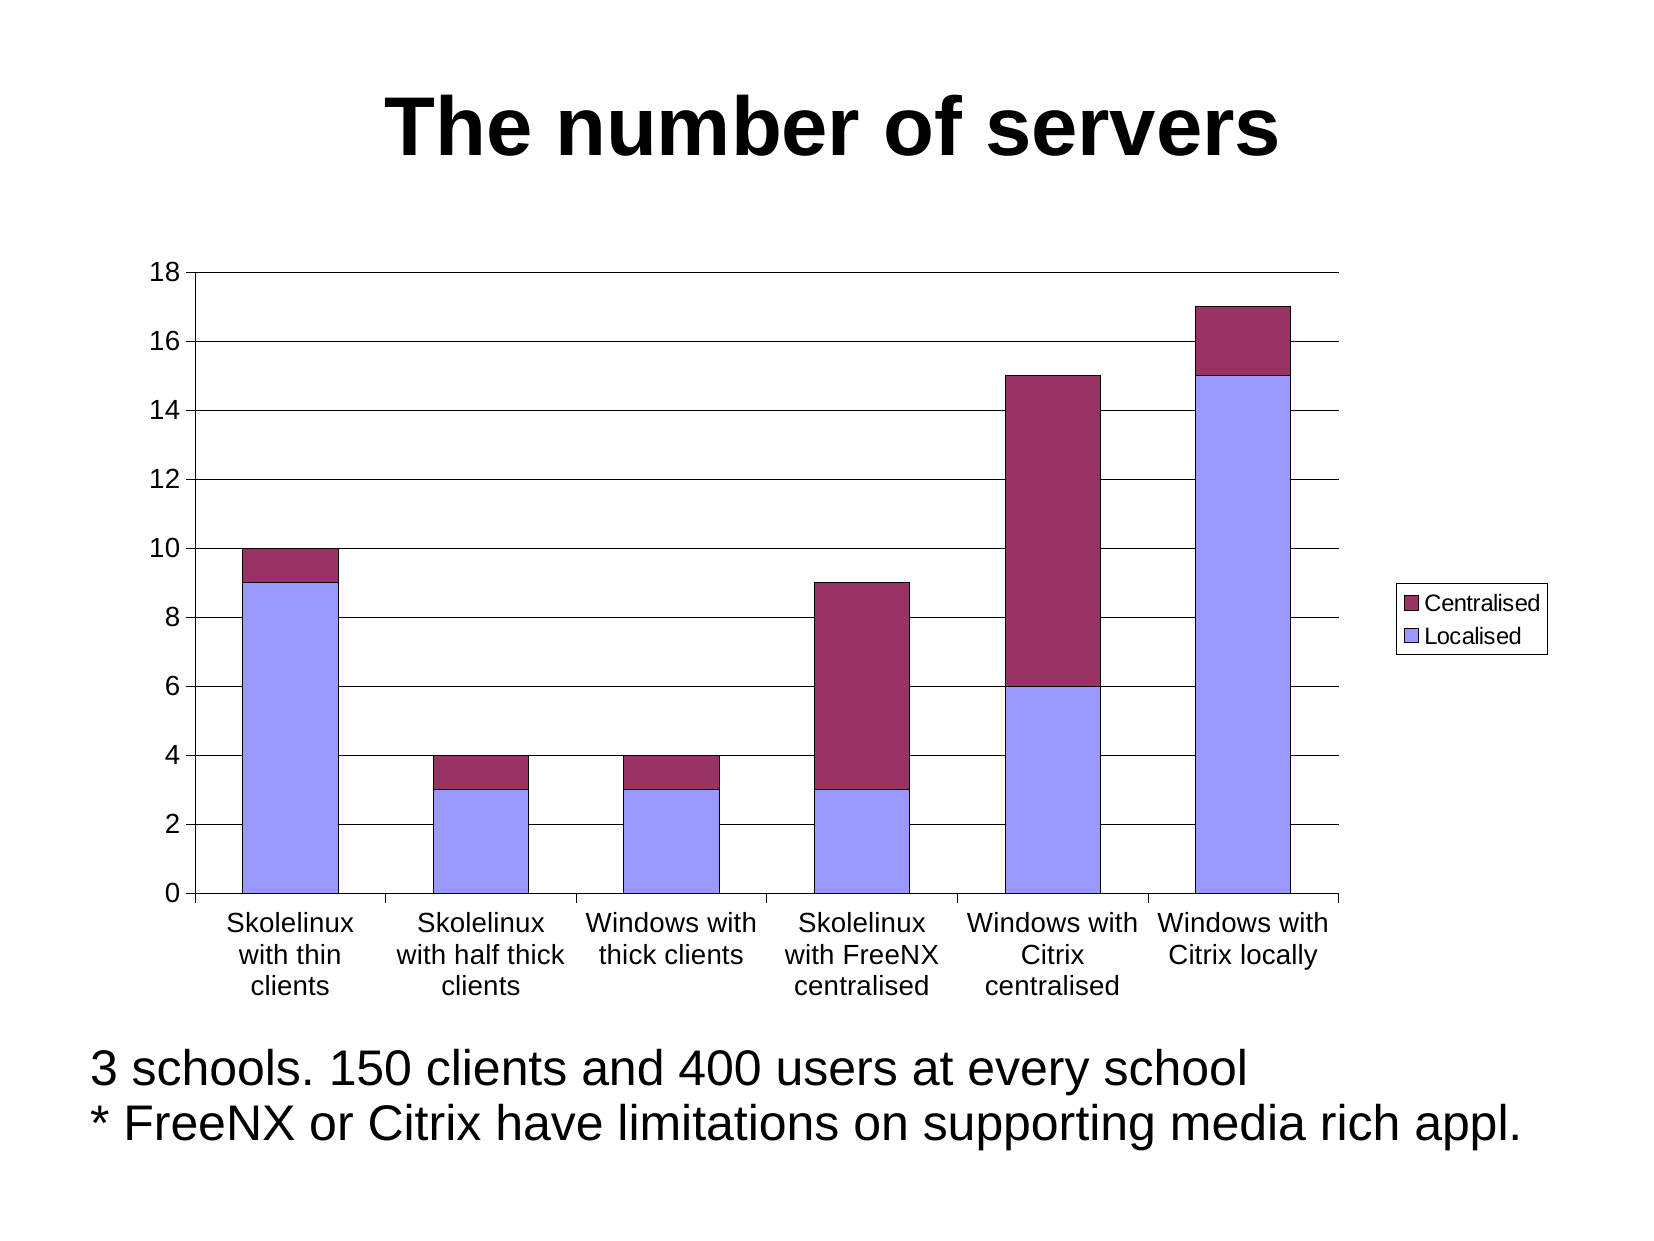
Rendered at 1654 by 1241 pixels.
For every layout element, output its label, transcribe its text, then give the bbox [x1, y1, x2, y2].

text_box The number of servers [188, 79, 1479, 186]
text_box 3 schools. 150 clients and 400 users at every school * FreeNX or Citrix have limitations on supporting media rich appl. [90, 1039, 1571, 1165]
chart [120, 227, 1570, 1018]
